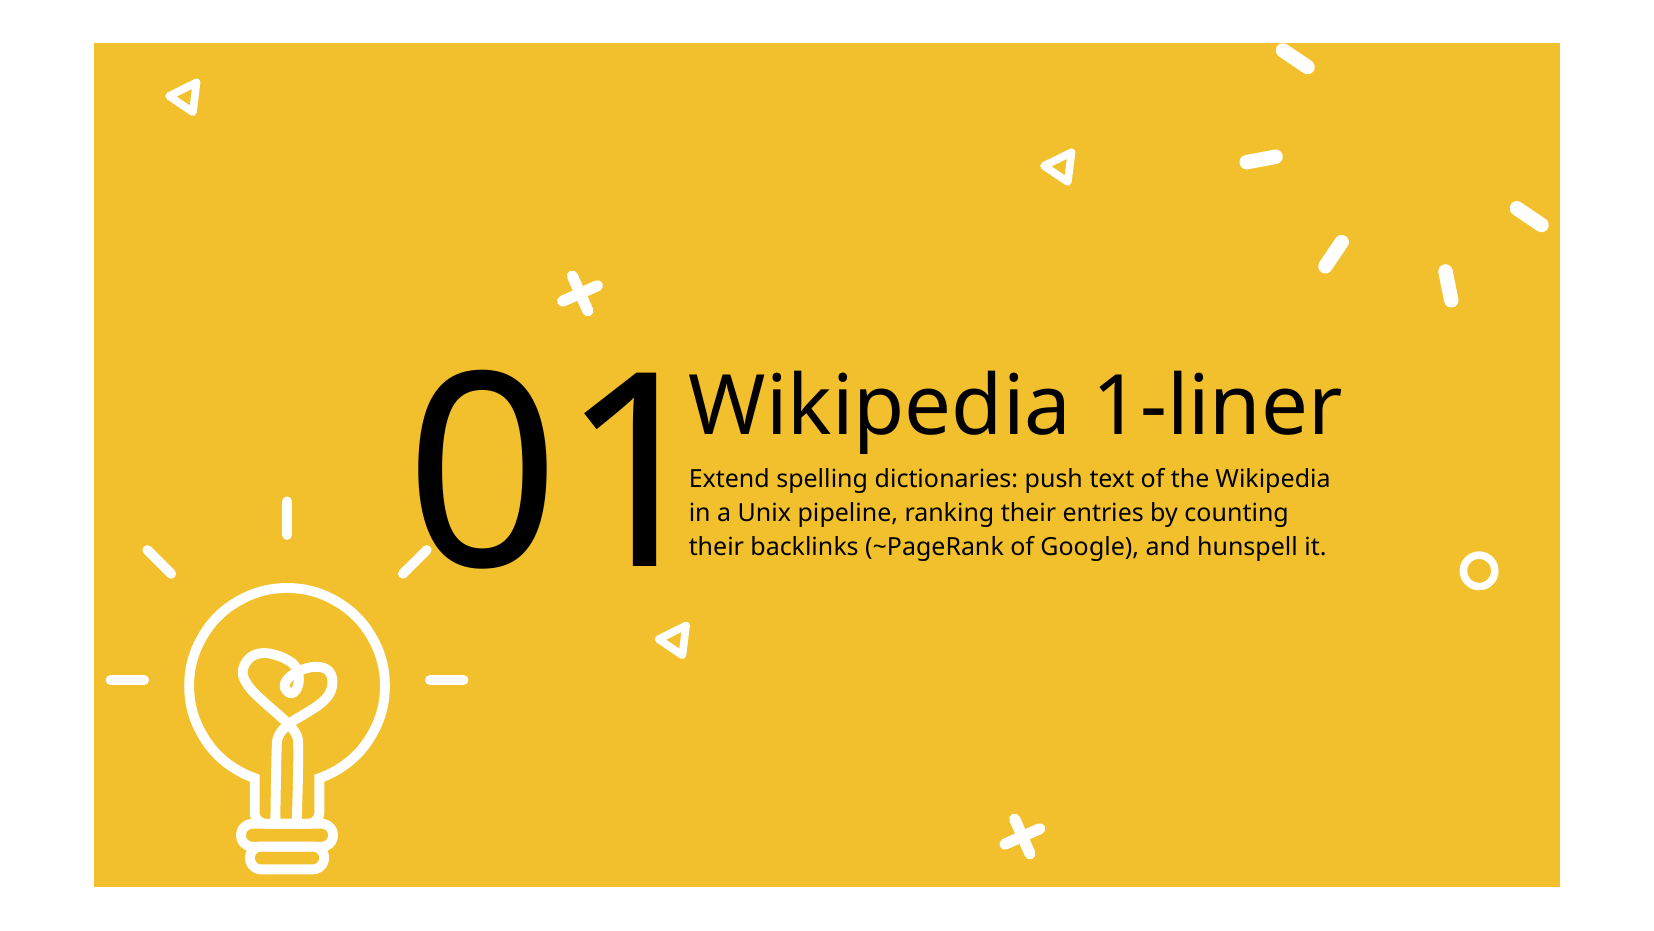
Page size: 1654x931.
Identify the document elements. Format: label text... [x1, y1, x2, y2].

title Wikipedia 1-liner [751, 345, 1409, 459]
title 01 [405, 276, 751, 646]
text_box Extend spelling dictionaries: push text of the Wikipedia in a Unix pipeline, ranking their entries by counting their backlinks (~PageRank of Google), and hunspell it. [751, 460, 1349, 564]
